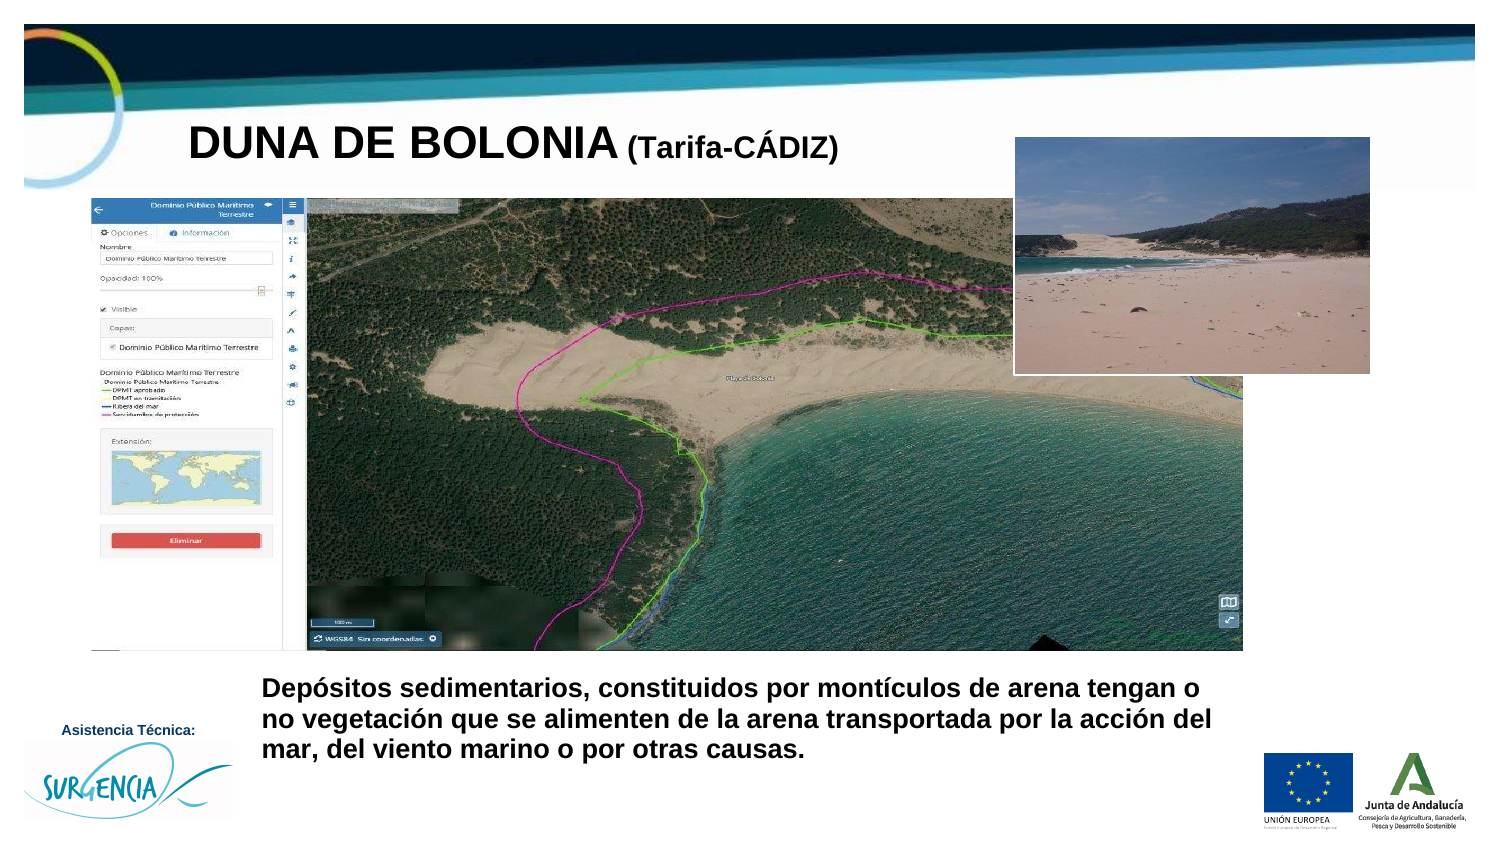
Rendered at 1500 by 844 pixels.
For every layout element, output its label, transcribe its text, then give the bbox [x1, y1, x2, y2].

text_box Asistencia Técnica: [41, 705, 216, 754]
picture [1015, 137, 1370, 375]
picture [24, 742, 233, 819]
text_box DUNA DE BOLONIA (Tarifa-CÁDIZ) [83, 100, 944, 183]
text_box Depósitos sedimentarios, constituidos por montículos de arena tengan o no vegetación que se alimenten de la arena transportada por la acción del mar, del viento marino o por otras causas. [249, 665, 1251, 777]
picture [91, 198, 1243, 651]
picture [24, 24, 1475, 190]
picture [1264, 753, 1476, 830]
